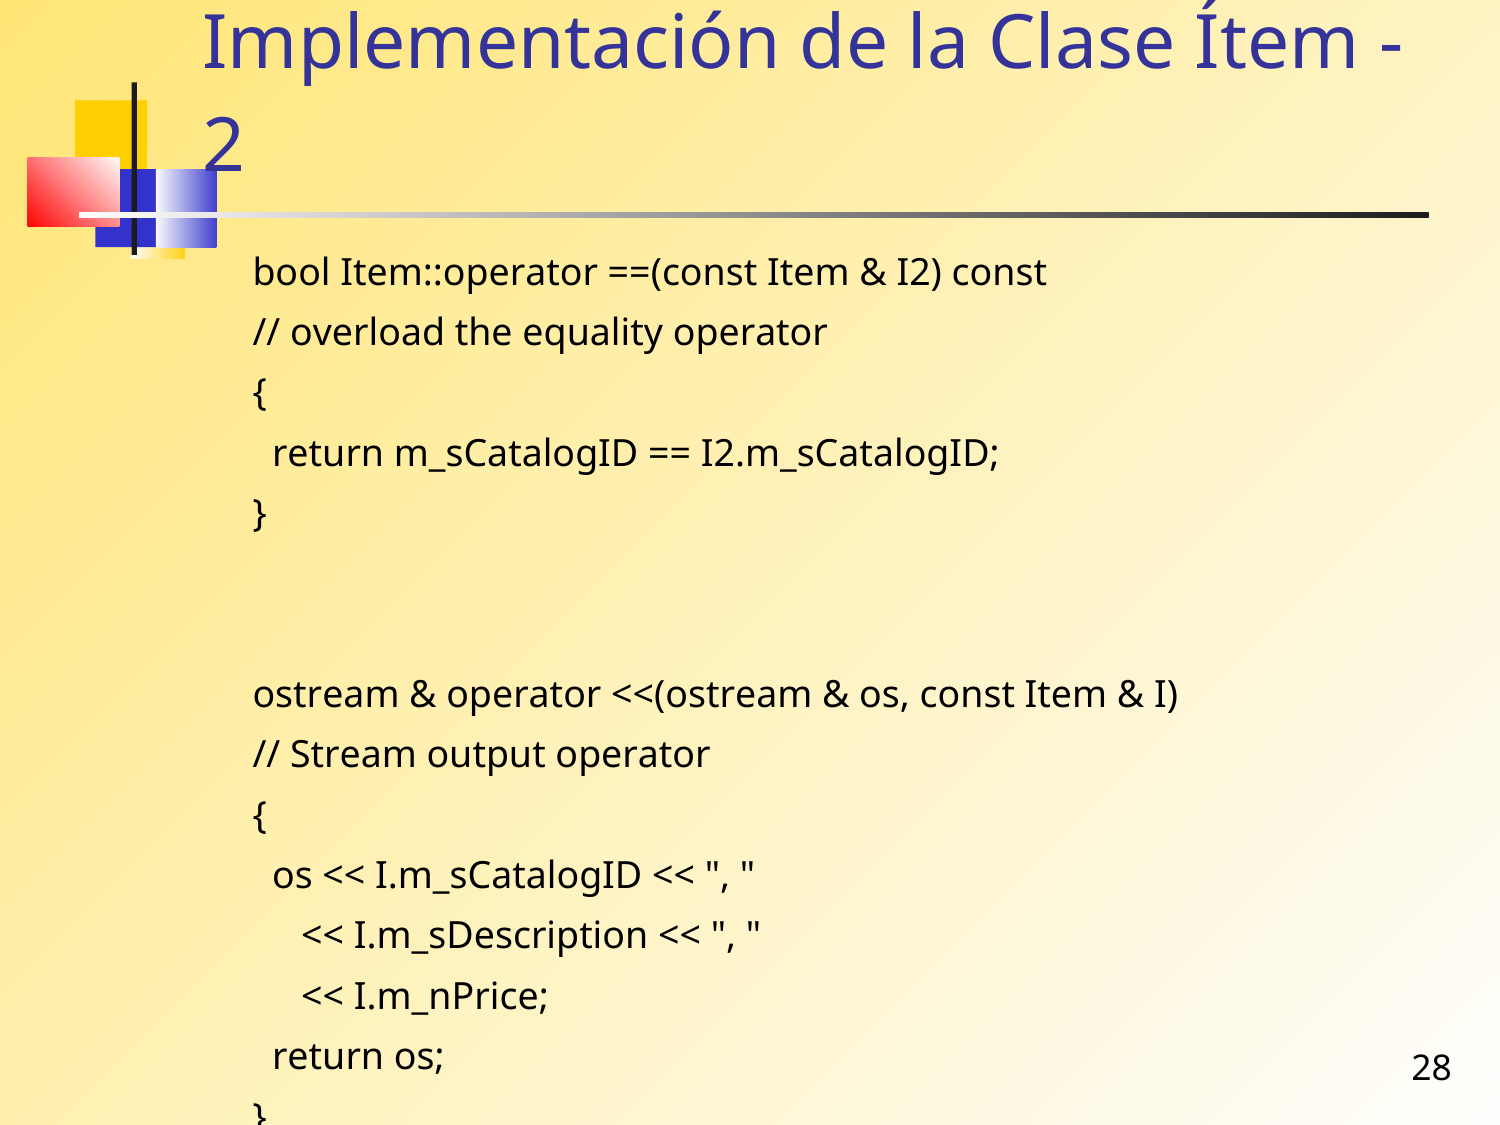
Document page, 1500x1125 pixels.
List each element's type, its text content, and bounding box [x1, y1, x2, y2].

list bool Item::operator ==(const Item & I2) const // overload the equality operator { return m_sCatalogID == I2.m_sCatalogID; } ostream & operator <<(ostream & os, const Item & I)‏ // Stream output operator { os << I.m_sCatalogID << ", " << I.m_sDescription << ", " << I.m_nPrice; return os; } [237, 237, 1426, 1062]
title Implementación de la Clase Ítem - 2 [187, 37, 1466, 201]
